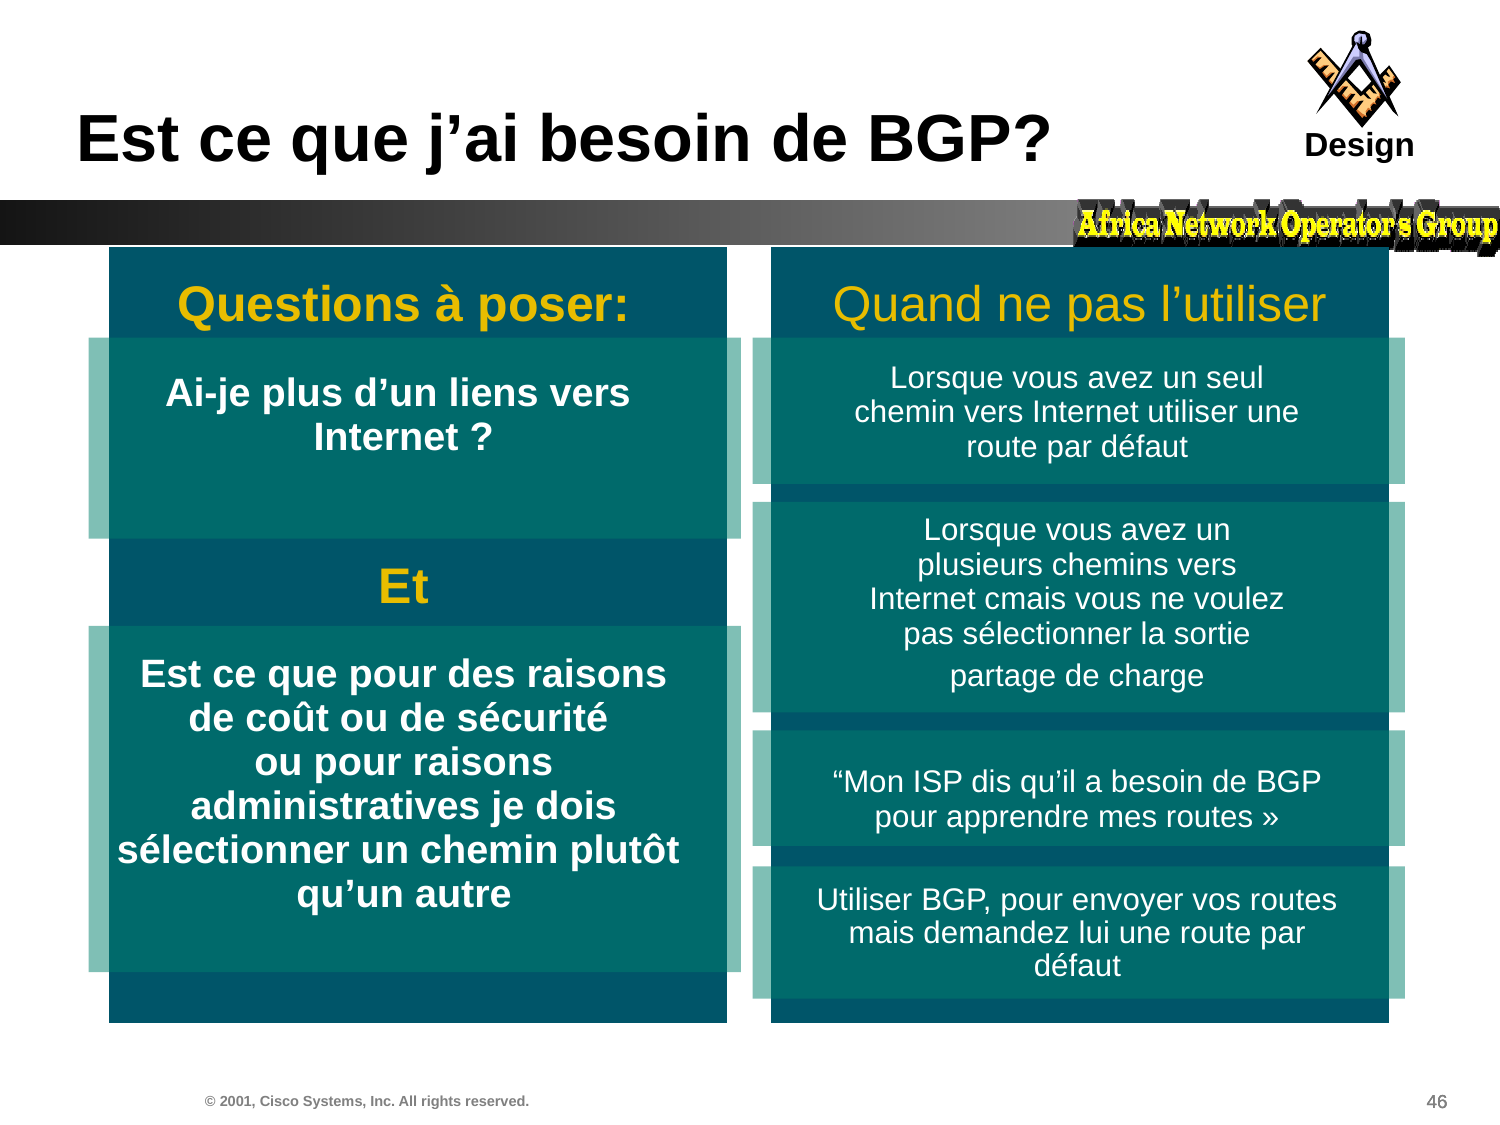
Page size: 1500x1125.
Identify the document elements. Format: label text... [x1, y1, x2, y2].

text_box “Mon ISP dis qu’il a besoin de BGP pour apprendre mes routes » Utiliser BGP, pour envoyer vos routes mais demandez lui une route par défaut [801, 756, 1354, 983]
text_box Est ce que pour des raisons de coût ou de sécurité ou pour raisons administratives je dois sélectionner un chemin plutôt qu’un autre [103, 641, 705, 914]
text_box Lorsque vous avez un seul chemin vers Internet utiliser une route par défaut [835, 339, 1320, 515]
title Est ce que j’ai besoin de BGP? [62, 90, 1313, 180]
text_box Lorsque vous avez un plusieurs chemins vers Internet cmais vous ne voulez pas sélectionner la sortie partage de charge [851, 515, 1304, 723]
text_box [89, 247, 741, 1023]
text_box Questions à poser: [103, 265, 705, 335]
text_box Ai-je plus d’un liens vers Internet ? [103, 360, 705, 529]
text_box [753, 247, 1405, 1023]
text_box Et [103, 547, 705, 617]
text_box Design [1292, 118, 1428, 169]
picture [1307, 29, 1402, 118]
text_box Quand ne pas l’utiliser [781, 266, 1379, 339]
